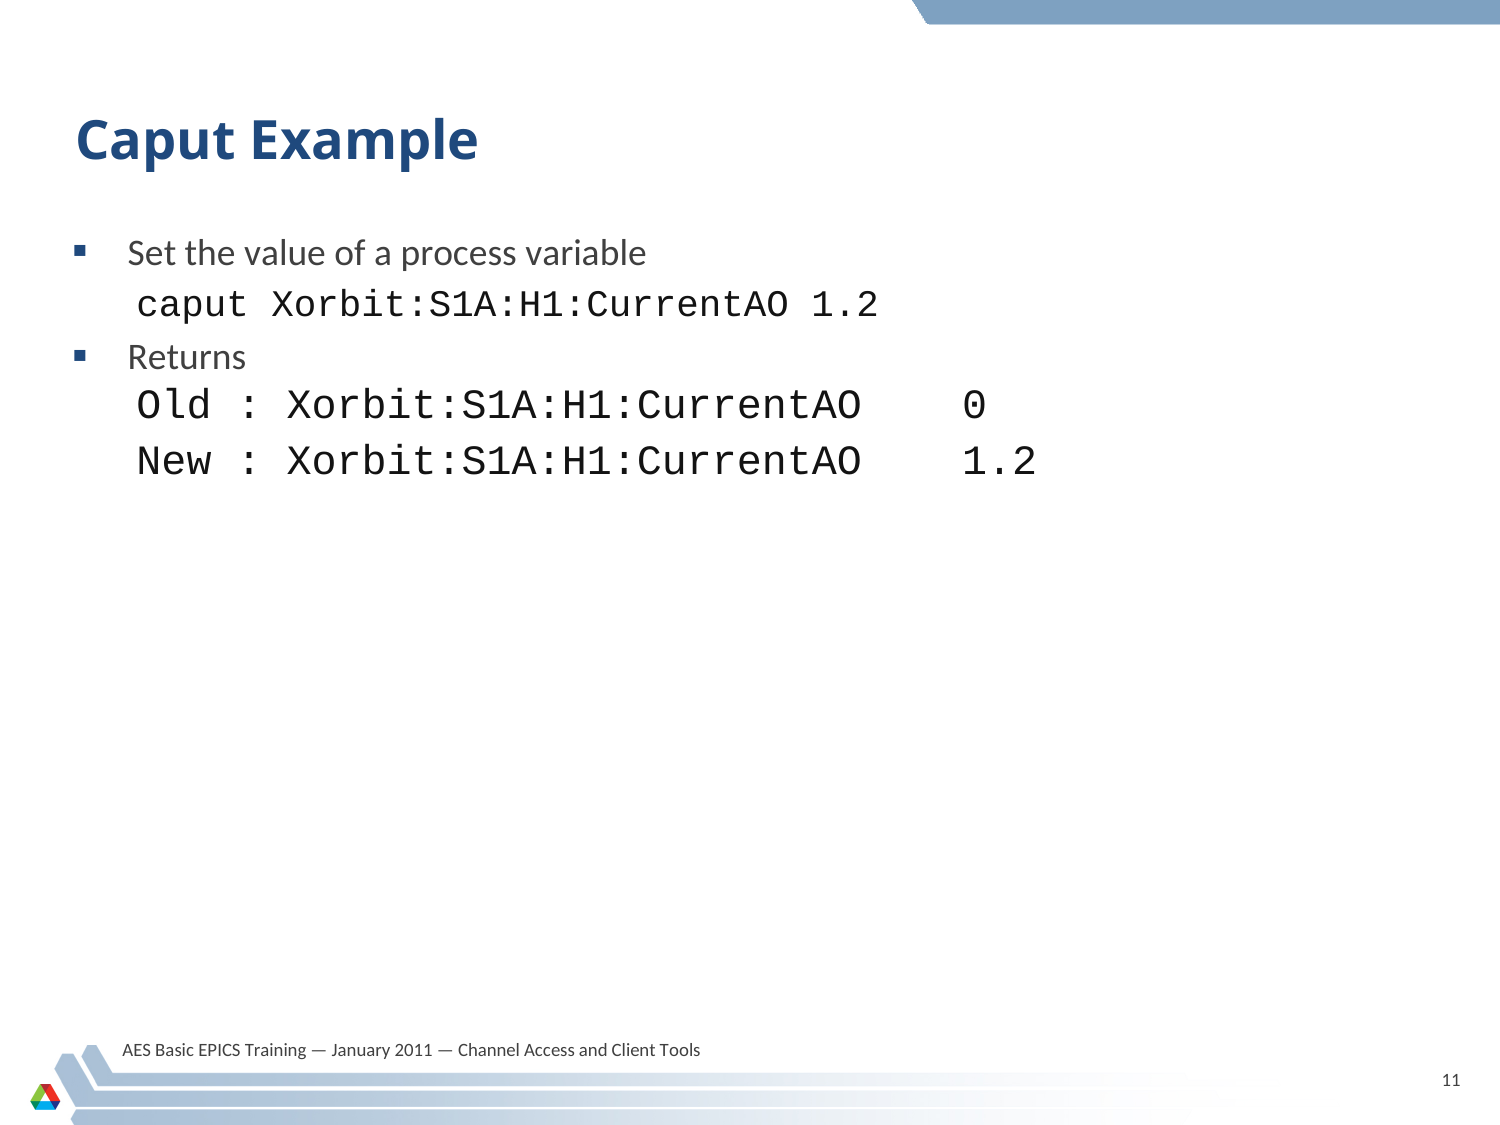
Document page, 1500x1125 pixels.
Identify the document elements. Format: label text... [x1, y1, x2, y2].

title Caput Example [75, 45, 1426, 233]
list Set the value of a process variable caput Xorbit:S1A:H1:CurrentAO 1.2 Returns Old : Xorbit:S1A:H1:CurrentAO 0 New : Xorbit:S1A:H1:CurrentAO 1.2 [56, 229, 1359, 741]
picture [0, 1037, 1500, 1125]
picture [0, 0, 1500, 26]
